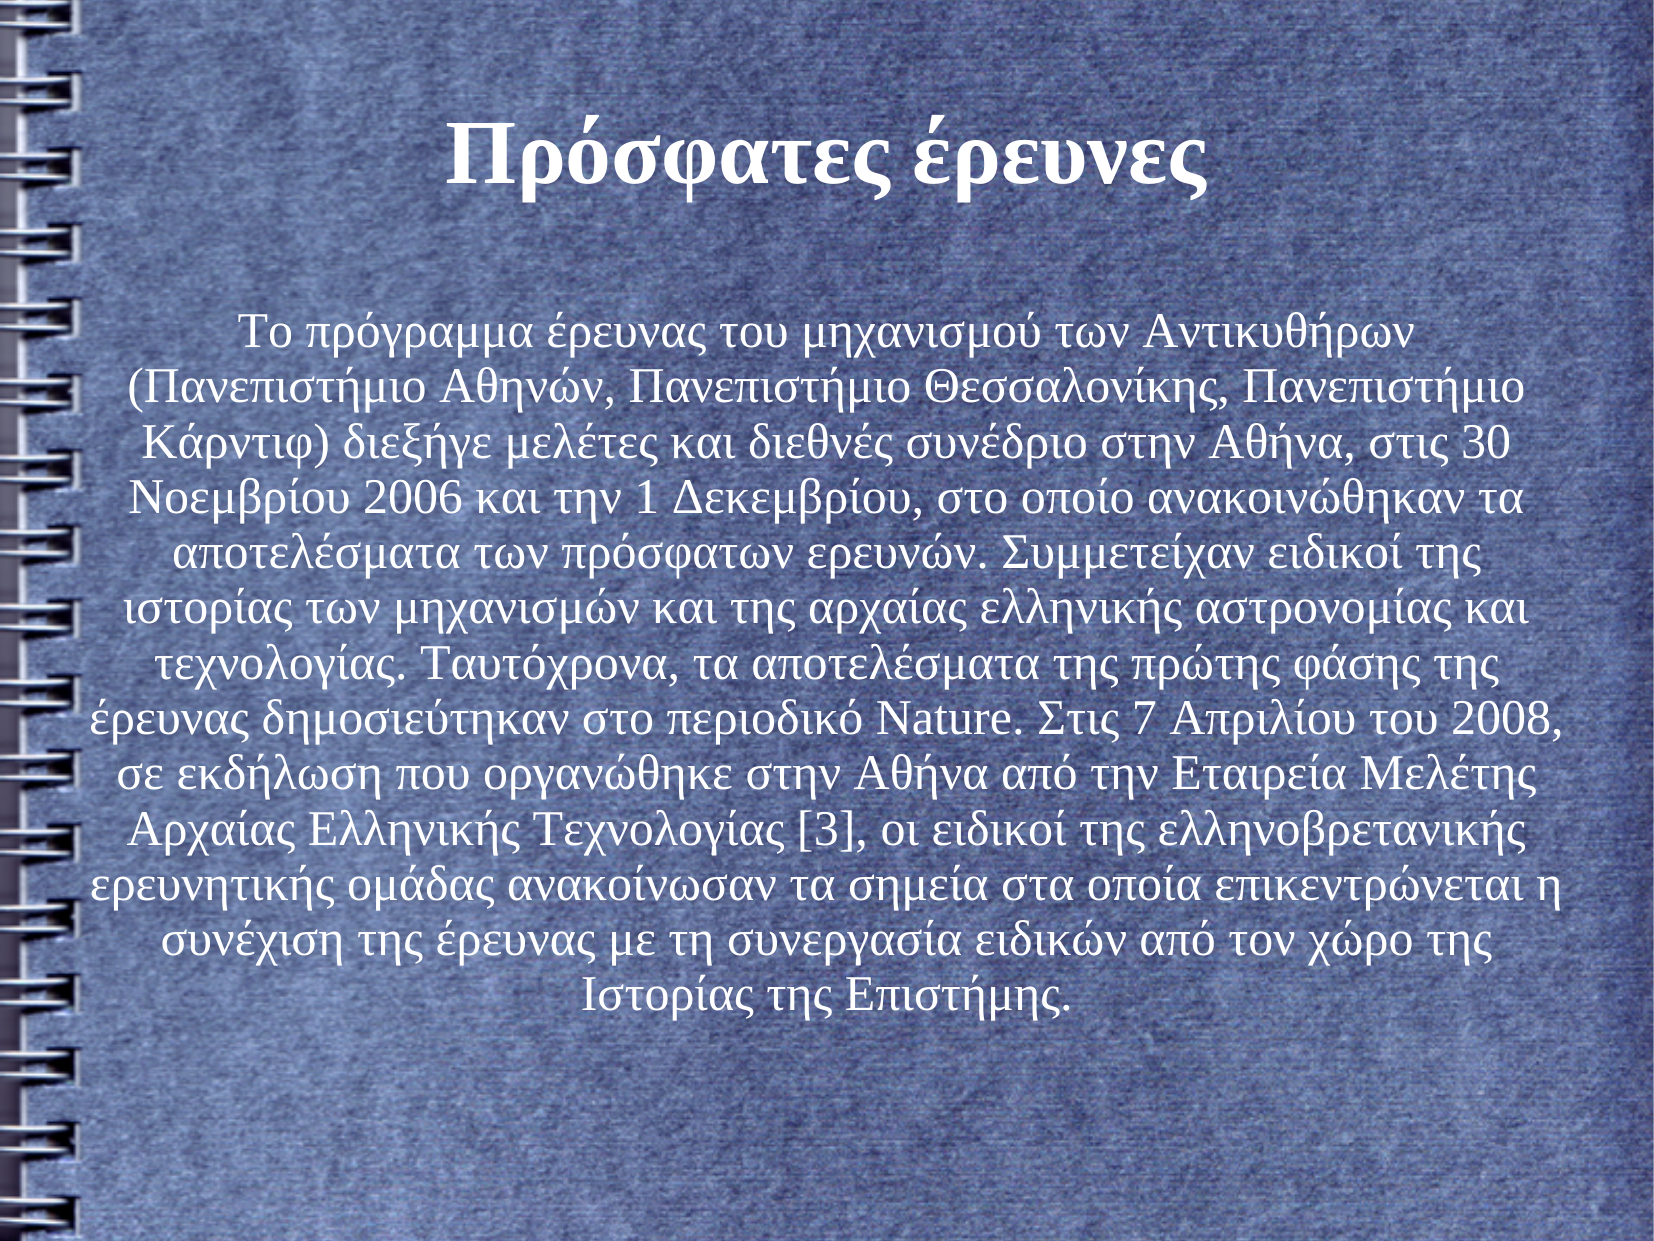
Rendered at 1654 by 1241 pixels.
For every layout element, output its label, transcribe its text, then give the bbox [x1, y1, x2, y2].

title Πρόσφατες έρευνες [82, 56, 1571, 250]
subtitle Το πρόγραμμα έρευνας του μηχανισμού των Αντικυθήρων (Πανεπιστήμιο Αθηνών, Πανεπιστήμιο Θεσσαλονίκης, Πανεπιστήμιο Κάρντιφ) διεξήγε μελέτες και διεθνές συνέδριο στην Αθήνα, στις 30 Νοεμβρίου 2006 και την 1 Δεκεμβρίου, στο οποίο ανακοινώθηκαν τα αποτελέσματα των πρόσφατων ερευνών. Συμμετείχαν ειδικοί της ιστορίας των μηχανισμών και της αρχαίας ελληνικής αστρονομίας και τεχνολογίας. Ταυτόχρονα, τα αποτελέσματα της πρώτης φάσης της έρευνας δημοσιεύτηκαν στο περιοδικό Nature. Στις 7 Απριλίου του 2008, σε εκδήλωση που οργανώθηκε στην Αθήνα από την Εταιρεία Μελέτης Αρχαίας Ελληνικής Τεχνολογίας [3], οι ειδικοί της ελληνοβρετανικής ερευνητικής ομάδας ανακοίνωσαν τα σημεία στα οποία επικεντρώνεται η συνέχιση της έρευνας με τη συνεργασία ειδικών από τον χώρο της Ιστορίας της Επιστήμης. [82, 296, 1571, 1103]
picture [0, 0, 1654, 1241]
